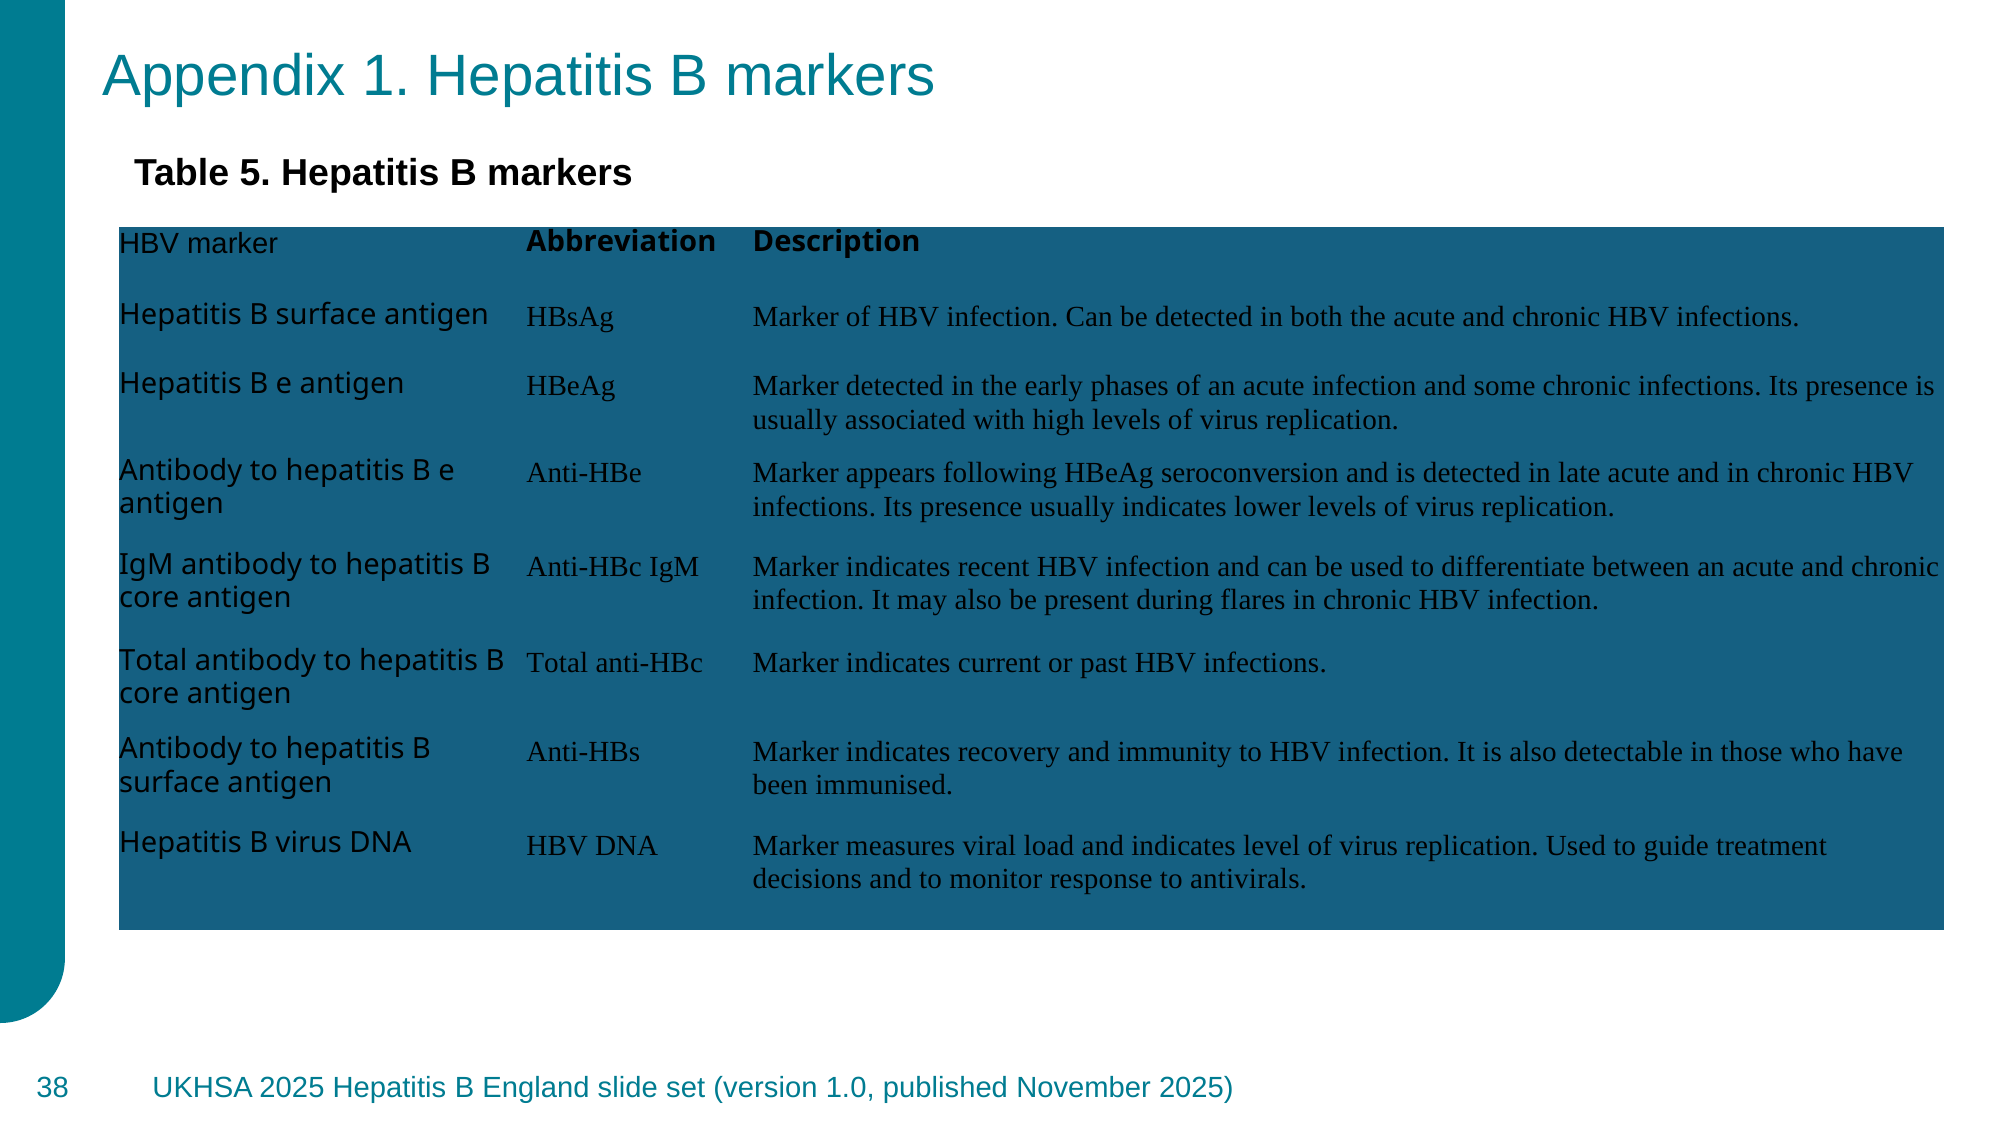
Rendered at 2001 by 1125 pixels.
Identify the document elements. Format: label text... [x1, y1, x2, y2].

text_box [21, 1056, 120, 1117]
table_cell Marker detected in the early phases of an acute infection and some chronic infections. Its presence is usually associated with high levels of virus replication. [753, 369, 1944, 456]
title Appendix 1. Hepatitis B markers [87, 0, 1014, 108]
table_cell Anti-HBs [527, 734, 753, 828]
table_cell IgM antibody to hepatitis B core antigen [119, 550, 527, 645]
table_cell HBeAg [527, 369, 753, 456]
table_cell Antibody to hepatitis B e antigen [119, 456, 527, 550]
table_cell HBV DNA [527, 828, 753, 930]
table_cell Antibody to hepatitis B surface antigen [119, 734, 527, 828]
table_cell HBsAg [527, 300, 753, 369]
table_cell Total antibody to hepatitis B core antigen [119, 645, 527, 734]
table_cell Hepatitis B surface antigen [119, 300, 527, 369]
table_header Abbreviation [527, 227, 753, 300]
table_cell Total anti-HBc [527, 645, 753, 734]
table_cell Marker indicates recovery and immunity to HBV infection. It is also detectable in those who have been immunised. [753, 734, 1944, 828]
table_cell Anti-HBe [527, 456, 753, 550]
text_box UKHSA 2025 Hepatitis B England slide set (version 1.0, published November 2025) [137, 1056, 1780, 1116]
table_cell Hepatitis B virus DNA [119, 828, 527, 930]
table_header HBV marker [119, 227, 527, 300]
table_cell Marker indicates recent HBV infection and can be used to differentiate between an acute and chronic infection. It may also be present during flares in chronic HBV infection. [753, 550, 1944, 645]
table_cell Hepatitis B e antigen [119, 369, 527, 456]
table_cell Marker of HBV infection. Can be detected in both the acute and chronic HBV infections. [753, 300, 1944, 369]
table_cell Marker indicates current or past HBV infections. [753, 645, 1944, 734]
text_box Table 5. Hepatitis B markers [119, 139, 1944, 201]
table_cell Marker measures viral load and indicates level of virus replication. Used to guide treatment decisions and to monitor response to antivirals. [753, 828, 1944, 930]
table_cell Marker appears following HBeAg seroconversion and is detected in late acute and in chronic HBV infections. Its presence usually indicates lower levels of virus replication. [753, 456, 1944, 550]
table_header Description [753, 227, 1944, 300]
table_cell Anti-HBc IgM [527, 550, 753, 645]
